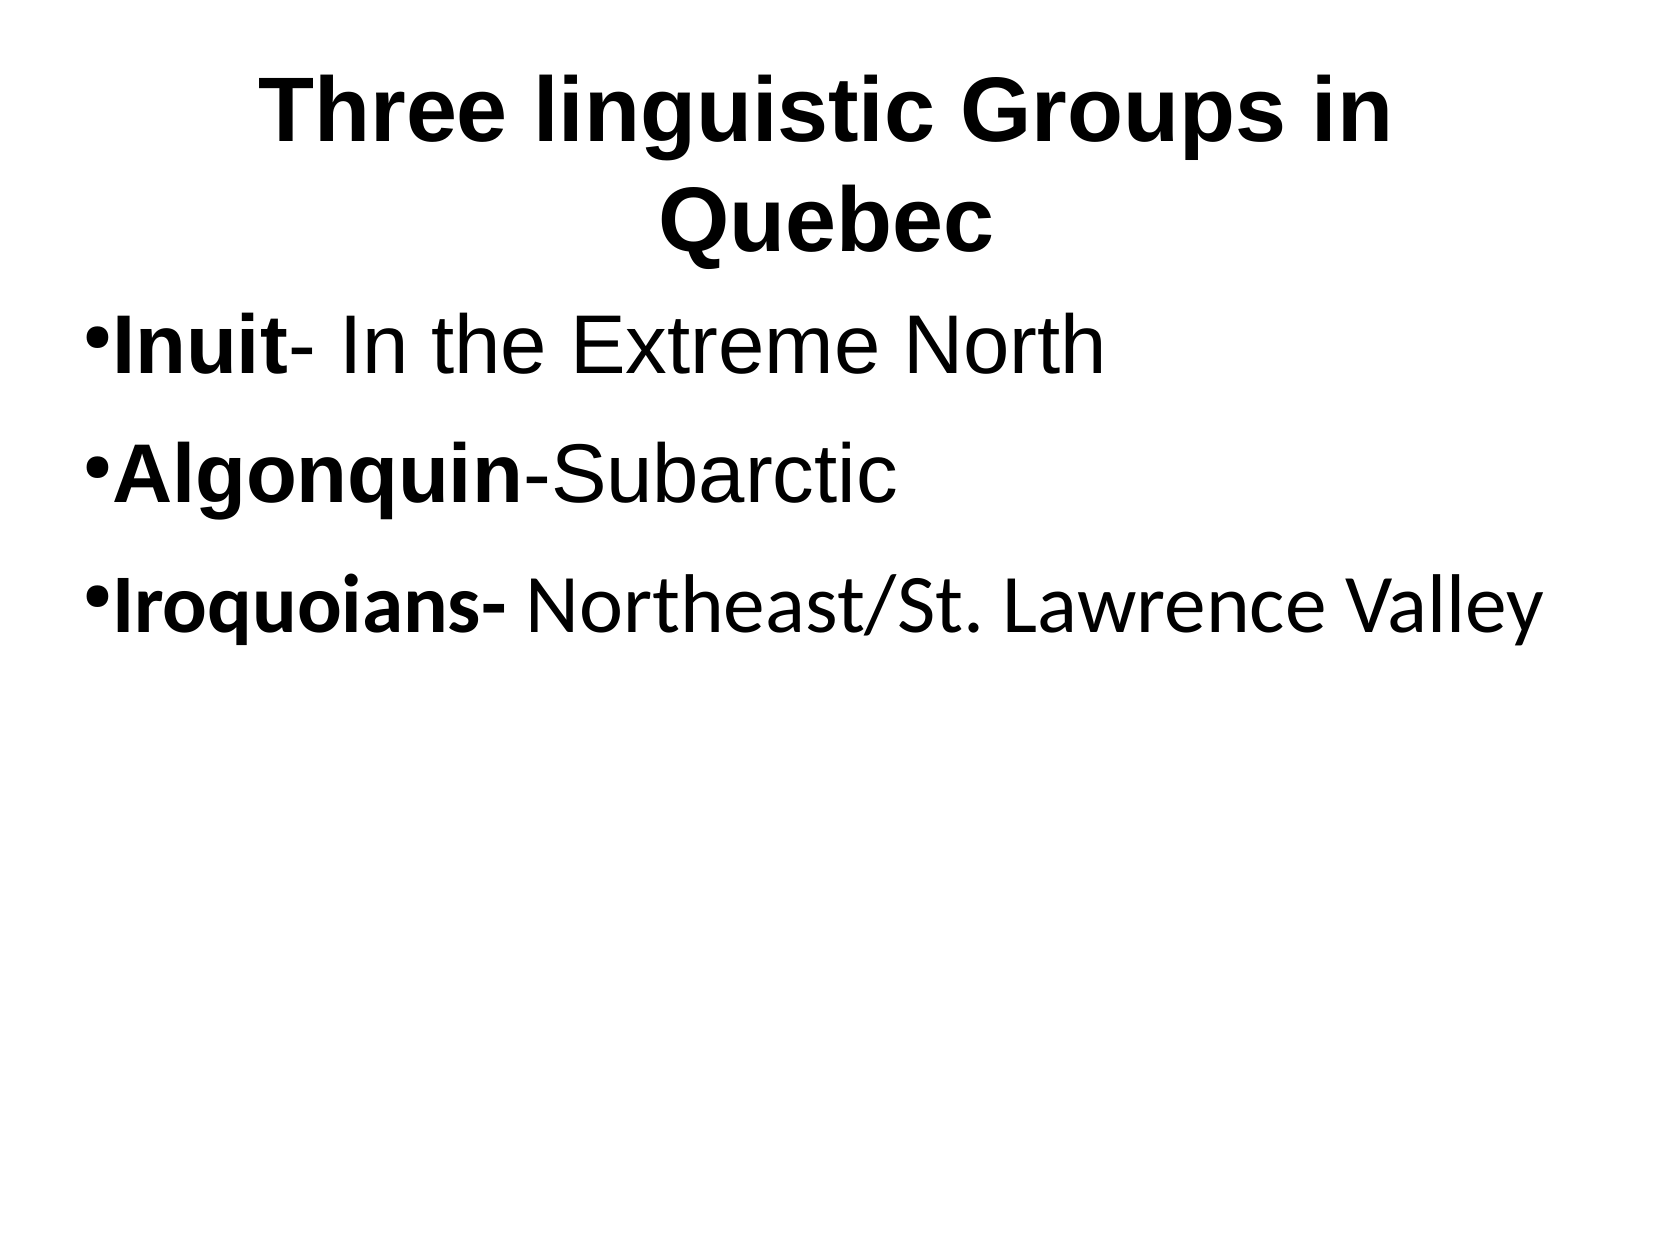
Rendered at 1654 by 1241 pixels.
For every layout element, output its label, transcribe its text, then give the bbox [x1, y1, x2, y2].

list Inuit- In the Extreme North Algonquin-Subarctic Iroquoians- Northeast/St. Lawrence Valley [82, 290, 1571, 1010]
title Three linguistic Groups in Quebec [82, 49, 1571, 257]
